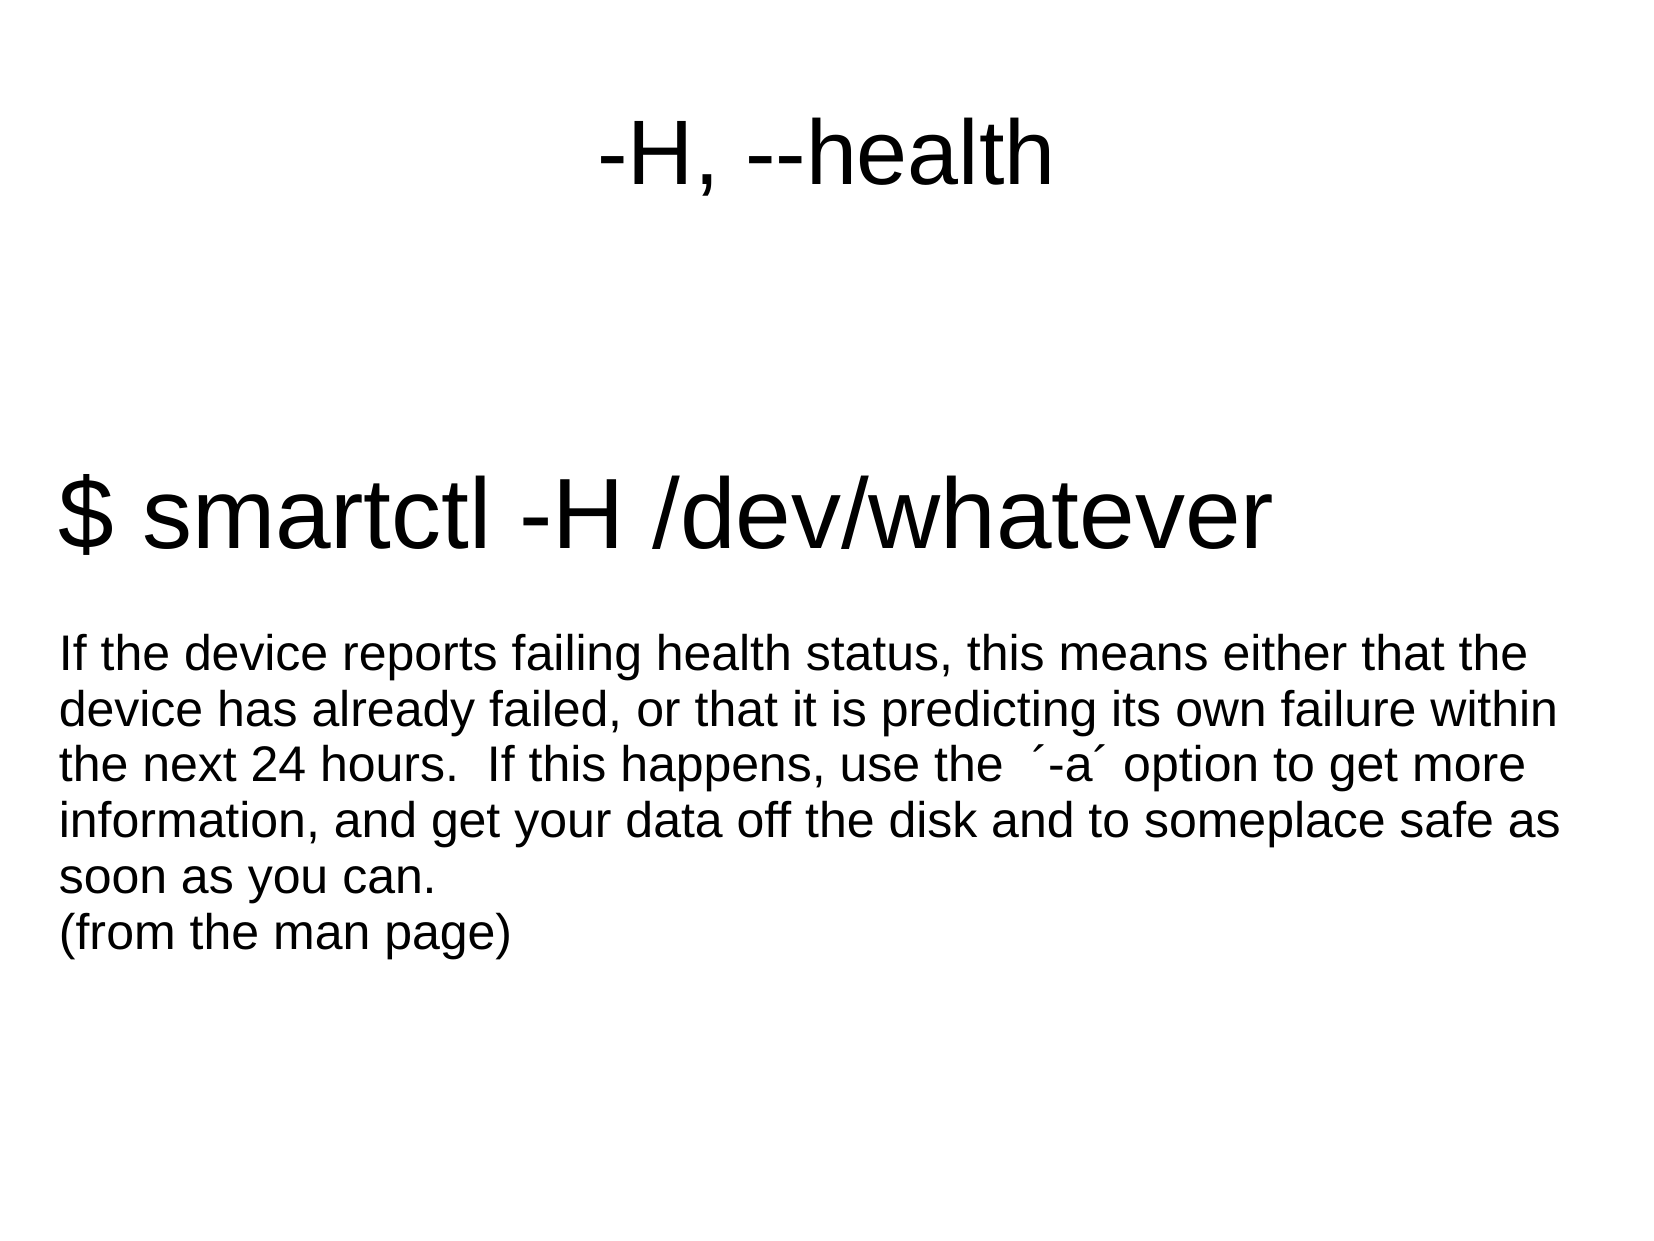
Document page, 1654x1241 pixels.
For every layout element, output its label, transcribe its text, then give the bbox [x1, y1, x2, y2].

title -H, --health [82, 49, 1571, 257]
subtitle $ smartctl -H /dev/whatever If the device reports failing health status, this means either that the device has already failed, or that it is predicting its own failure within the next 24 hours. If this happens, use the ´-a´ option to get more information, and get your data off the disk and to someplace safe as soon as you can. (from the man page) [59, 291, 1566, 1182]
